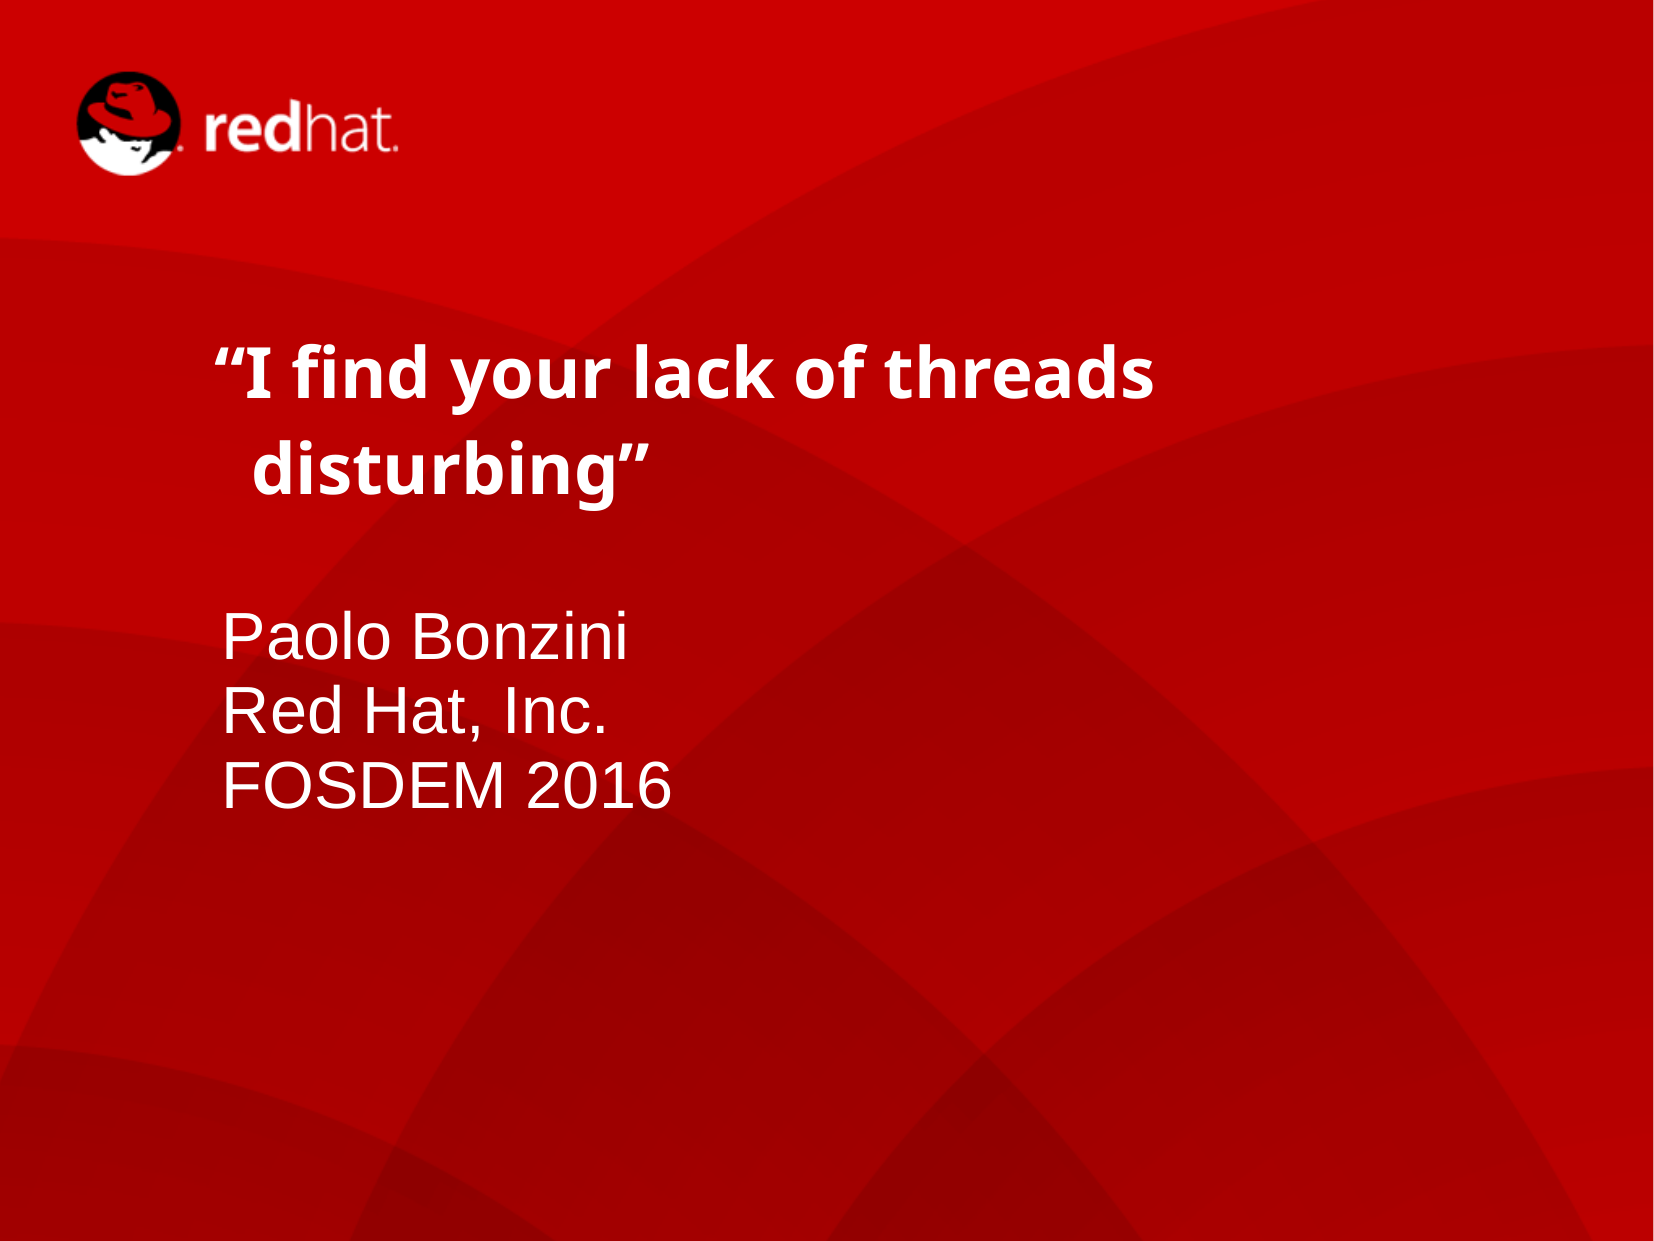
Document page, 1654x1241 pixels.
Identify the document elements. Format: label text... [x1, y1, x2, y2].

text_box Paolo Bonzini Red Hat, Inc. FOSDEM 2016 [207, 553, 1252, 794]
text_box “I find your lack of threads disturbing” [199, 314, 1654, 495]
picture [0, 0, 1654, 1241]
